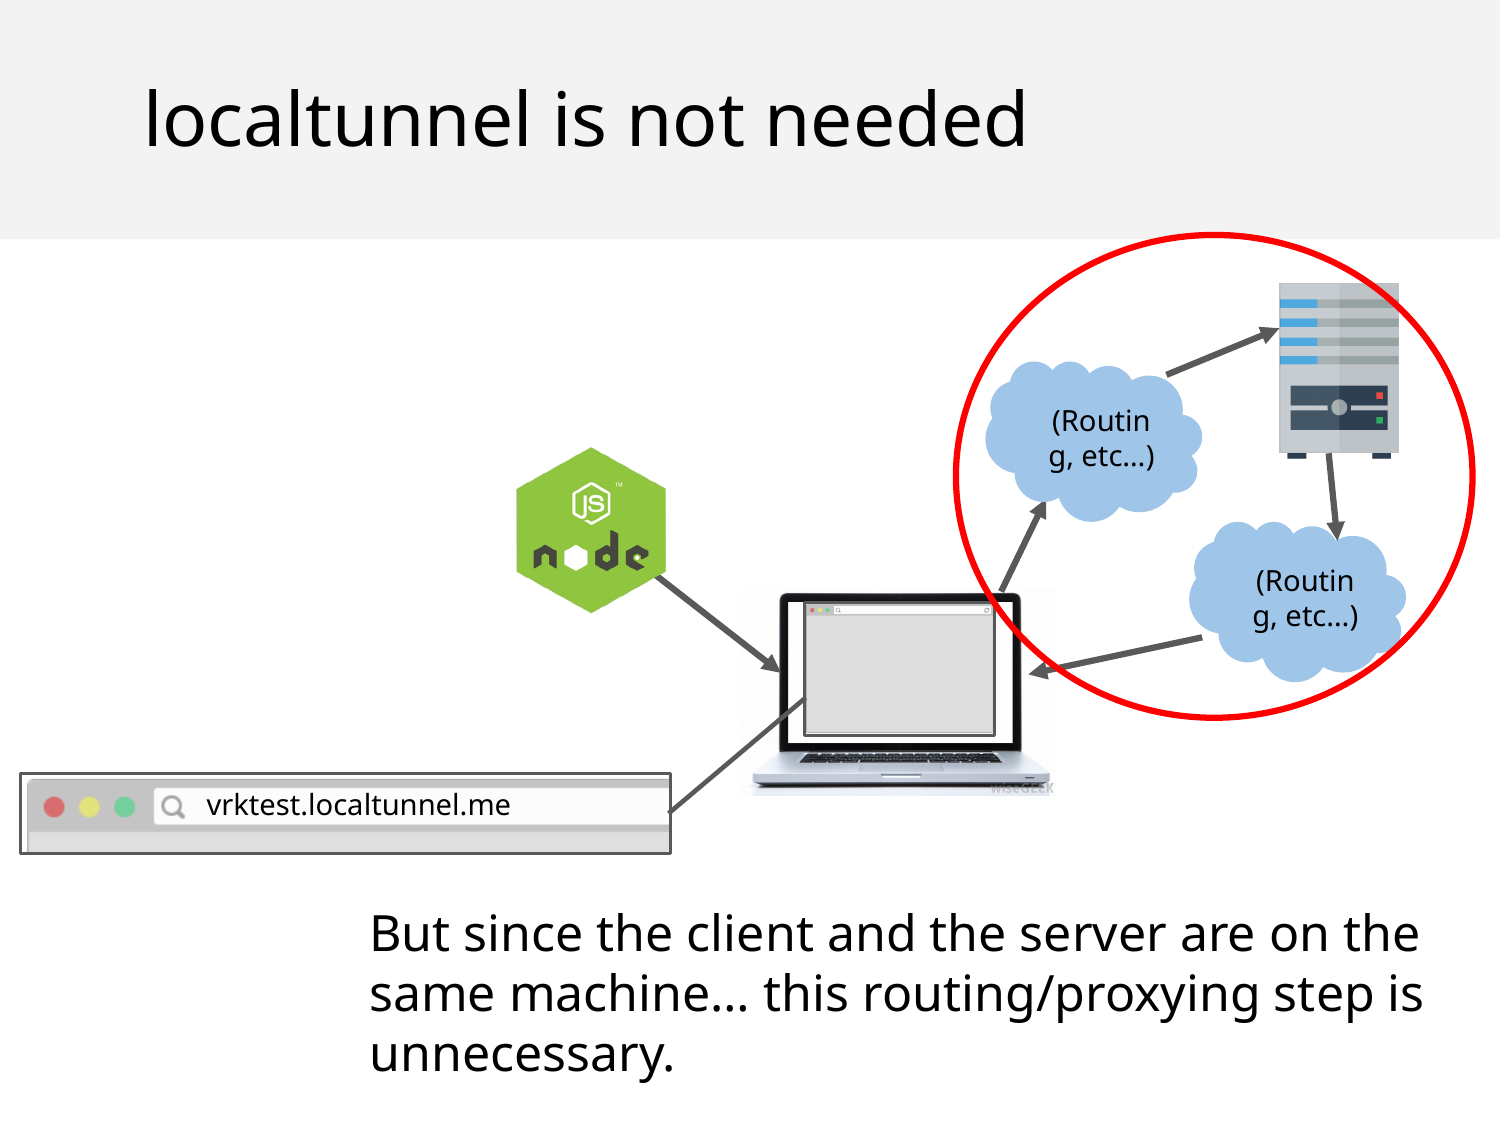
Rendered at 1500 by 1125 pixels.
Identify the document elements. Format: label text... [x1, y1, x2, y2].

picture [22, 775, 669, 852]
text_box (Routing, etc…) [1189, 521, 1407, 683]
picture [740, 613, 1057, 796]
picture [805, 603, 994, 735]
picture [1371, 279, 1432, 339]
picture [740, 588, 988, 749]
text_box (Routing, etc…) [985, 361, 1203, 522]
text_box vrktest.localtunnel.me [191, 771, 623, 843]
picture [505, 445, 676, 616]
title localtunnel is not needed [128, 56, 1372, 183]
picture [990, 588, 1057, 663]
text_box But since the client and the server are on the same machine… this routing/proxying step is unnecessary. [354, 886, 1473, 1094]
picture [1244, 279, 1432, 467]
